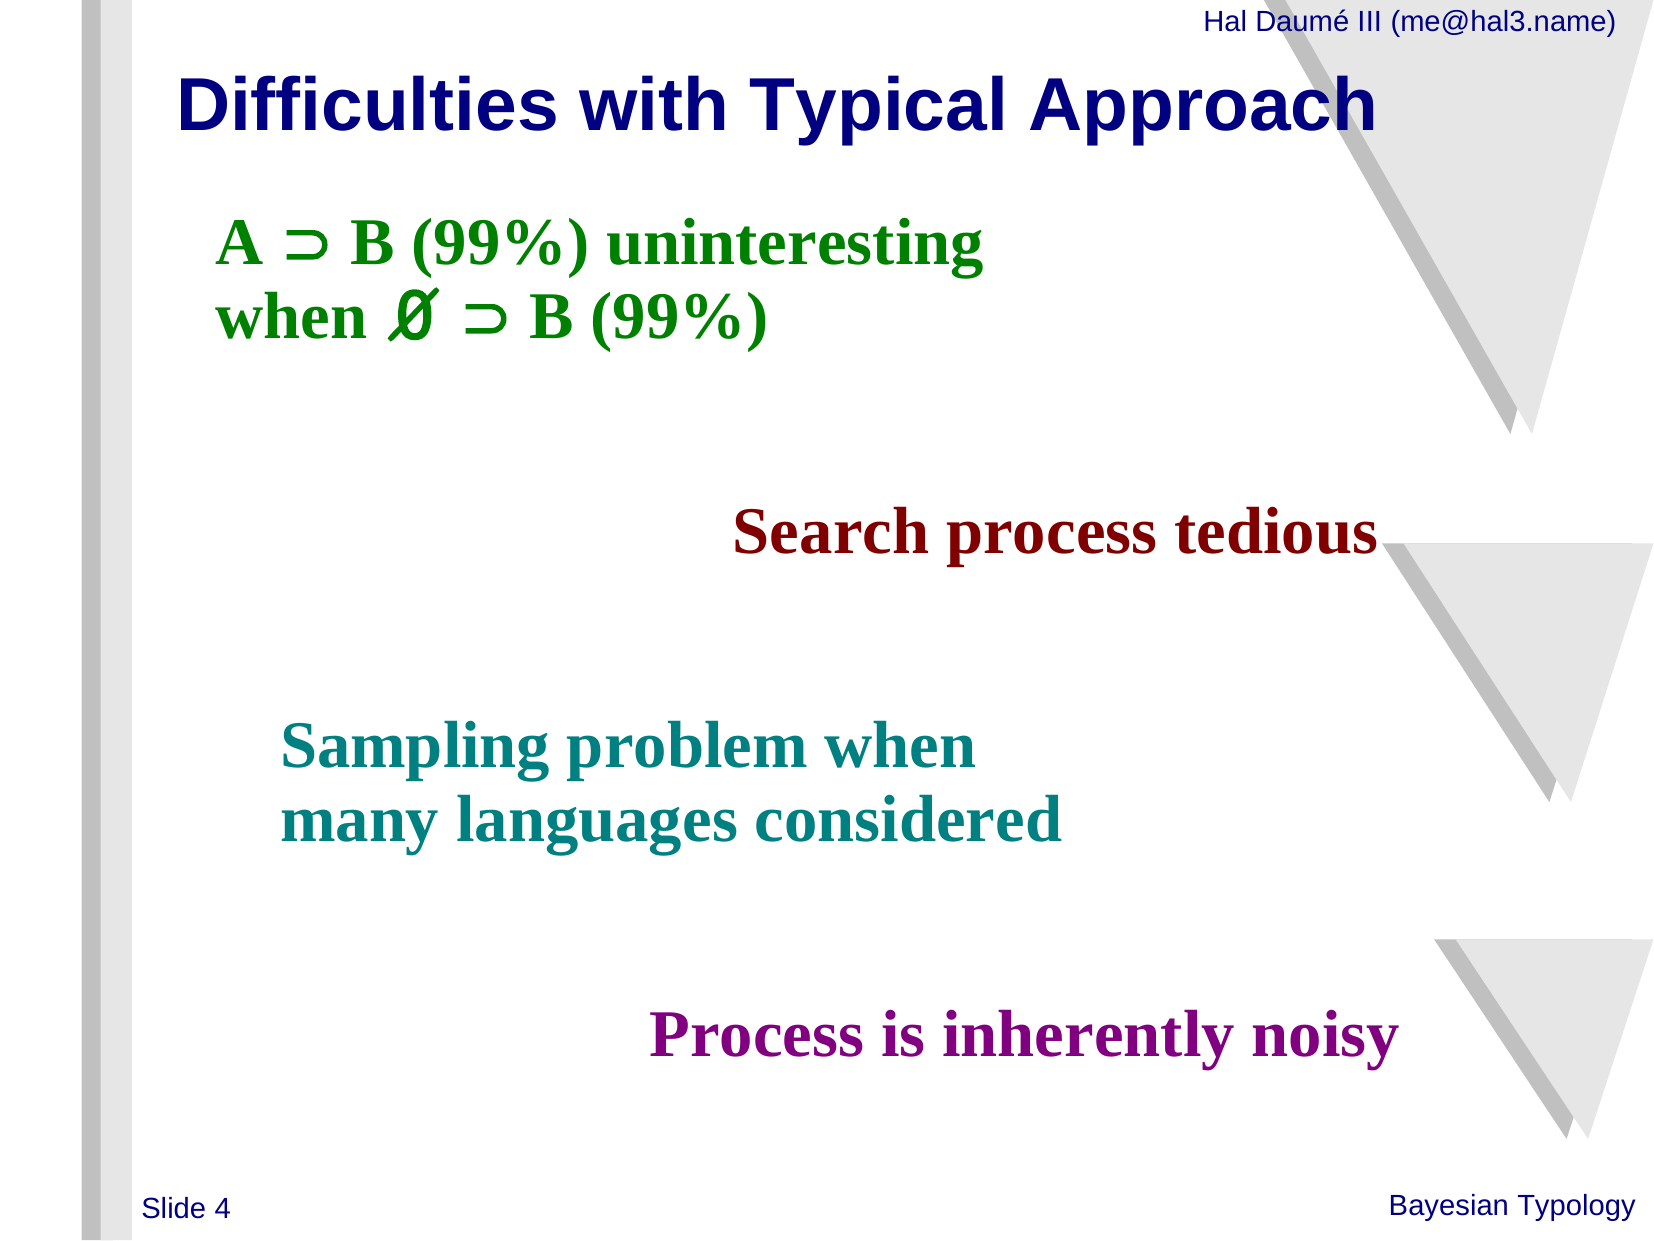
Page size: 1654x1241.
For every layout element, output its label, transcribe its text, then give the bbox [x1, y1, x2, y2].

text_box A ⊃ B (99%) uninteresting when ∅ ⊃ B (99%) [215, 204, 989, 353]
text_box Sampling problem when many languages considered [280, 708, 1089, 857]
text_box Process is inherently noisy [649, 997, 1458, 1072]
title Difficulties with Typical Approach [176, 44, 1509, 166]
text_box Search process tedious [732, 493, 1474, 568]
